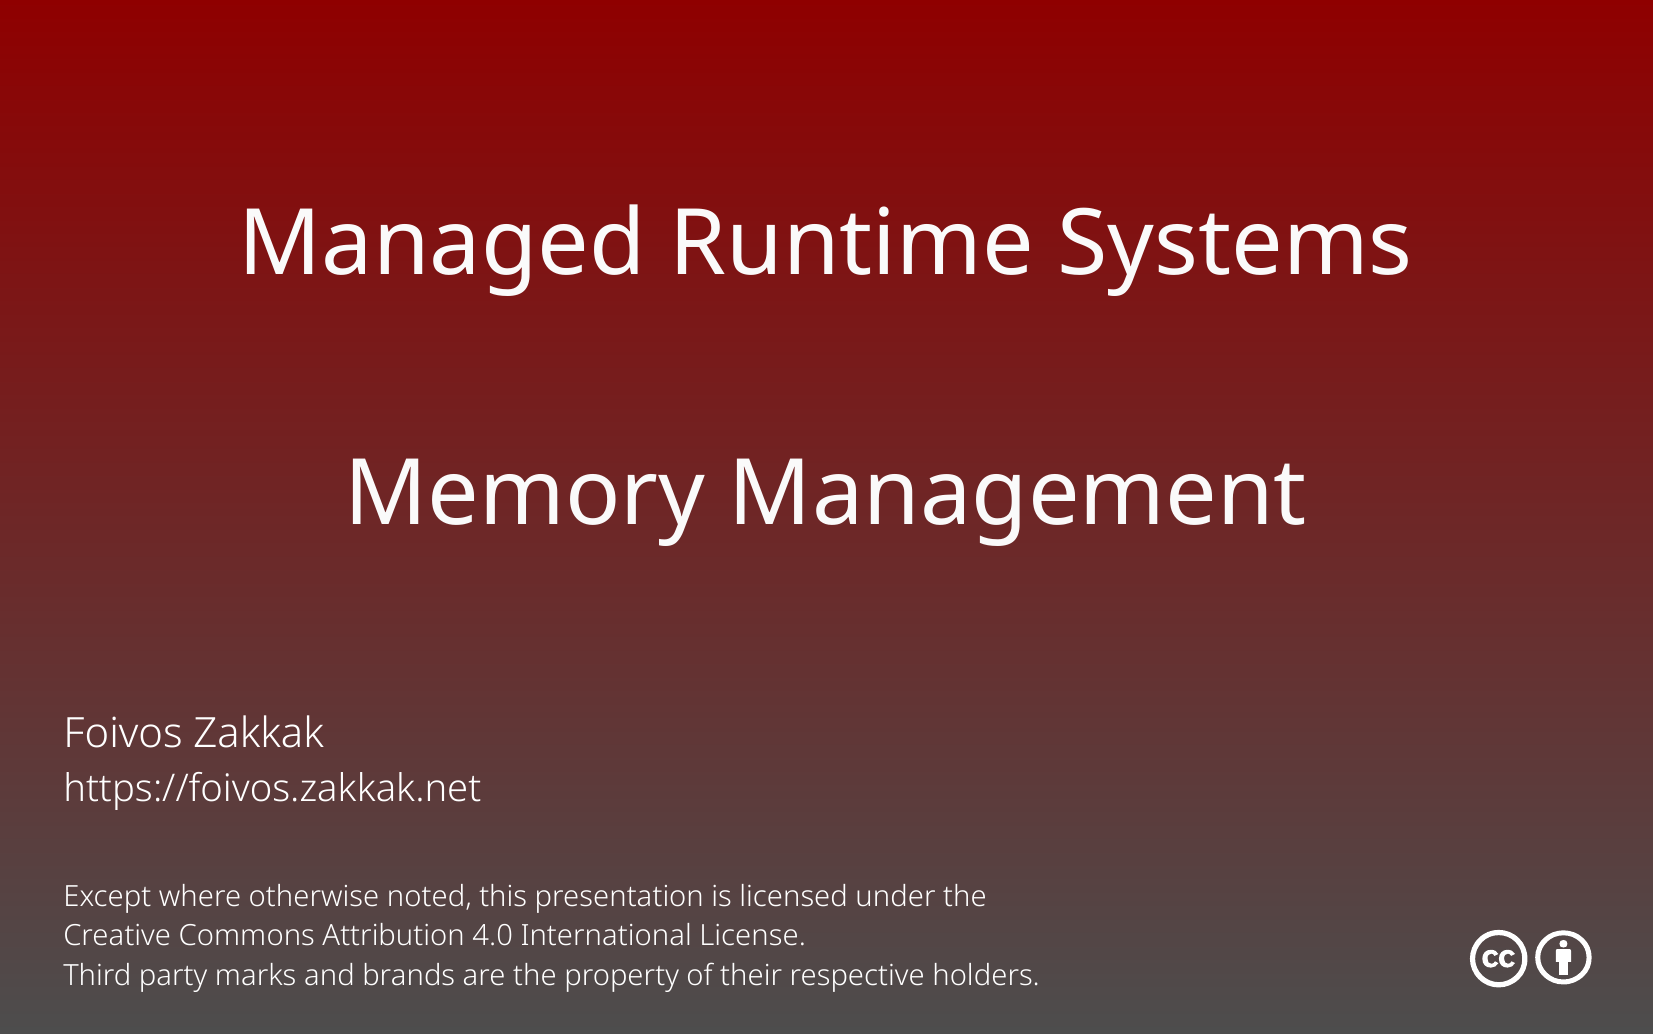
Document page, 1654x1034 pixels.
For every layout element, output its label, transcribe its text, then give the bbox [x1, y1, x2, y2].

text_box Foivos Zakkak https://foivos.zakkak.net Except where otherwise noted, this presentation is licensed under the Creative Commons Attribution 4.0 International License. Third party marks and brands are the property of their respective holders. [63, 696, 1599, 1001]
title Managed Runtime Systems Memory Management [58, 44, 1594, 683]
picture [1469, 929, 1528, 988]
picture [1534, 929, 1593, 985]
